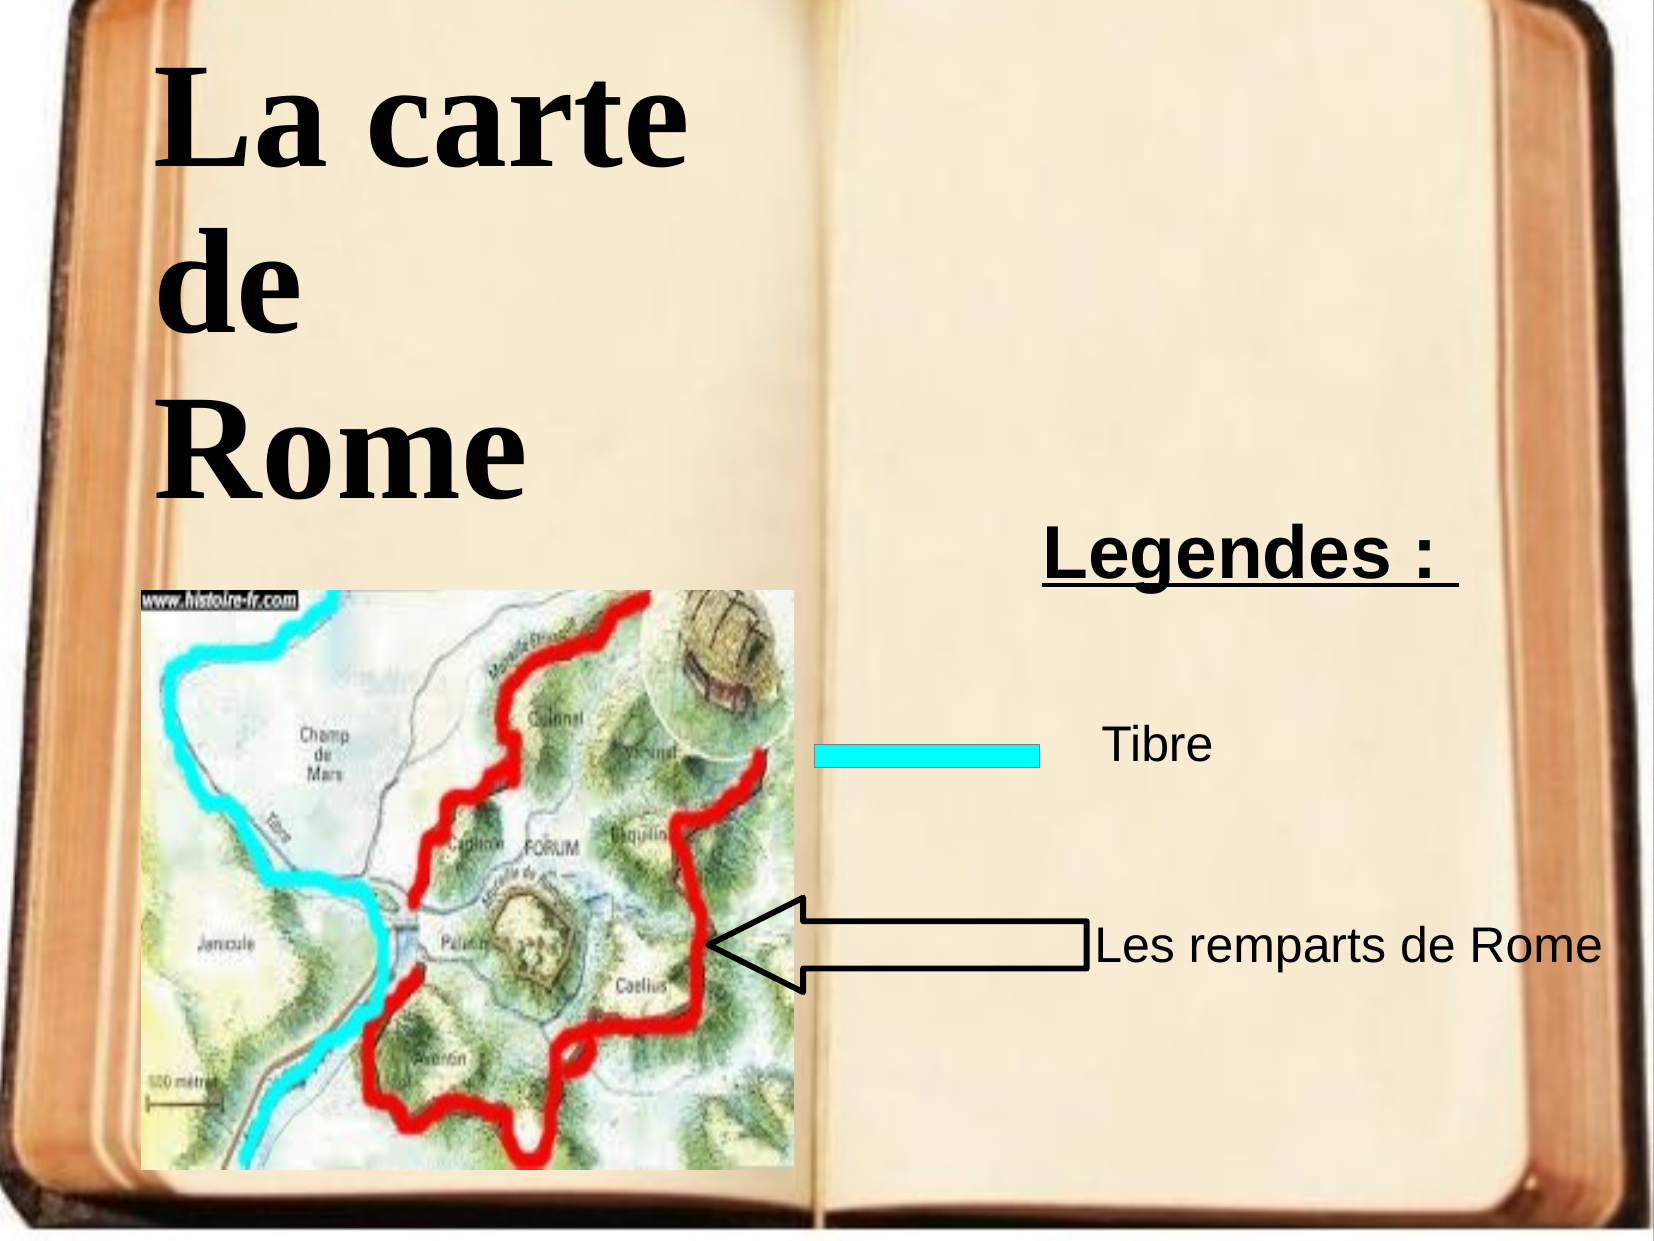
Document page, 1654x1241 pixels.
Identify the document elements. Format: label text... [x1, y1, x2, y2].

title La carte de Rome [153, 32, 1642, 532]
text_box [814, 744, 1040, 768]
picture [0, 0, 1654, 1241]
text_box Legendes : [1027, 503, 1474, 603]
text_box Les remparts de Rome [1079, 909, 1619, 981]
text_box Tibre [1086, 708, 1394, 780]
